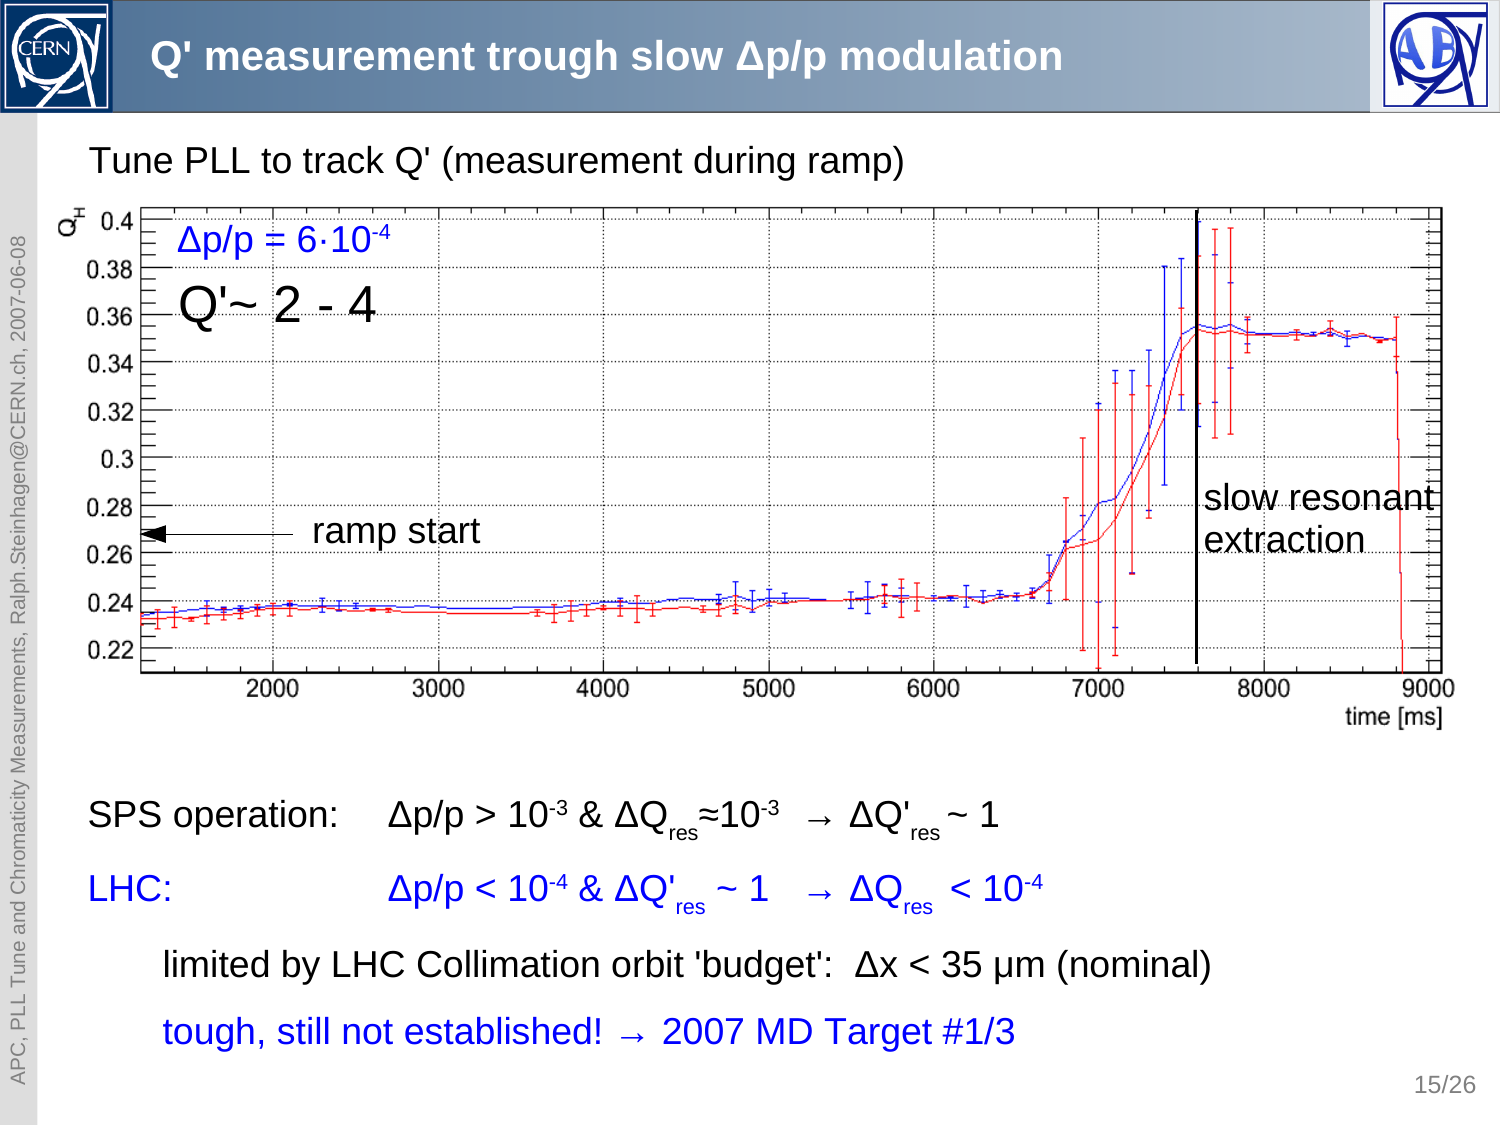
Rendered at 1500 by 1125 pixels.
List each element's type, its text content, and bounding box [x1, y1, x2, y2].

text_box Q'~ 2 - 4 [163, 274, 389, 349]
picture [1382, 1, 1489, 108]
list SPS operation: Δp/p > 10-3 & ΔQres≈10-3 → ΔQ'res ~ 1 LHC: Δp/p < 10-4 & ΔQ'res ~ 1 → ΔQres < 10-4 limited by LHC Collimation orbit 'budget': Δx < 35 μm (nominal) tough, still not established! → 2007 MD Target #1/3 [87, 793, 1438, 1053]
text_box slow resonant extraction [1188, 469, 1460, 578]
text_box ramp start [297, 501, 504, 565]
list Tune PLL to track Q' (measurement during ramp) [88, 137, 1490, 183]
picture [58, 197, 1477, 739]
title Q' measurement trough slow Δp/p modulation [150, 0, 1201, 113]
text_box Δp/p = 6·10-4 [162, 211, 420, 274]
picture [0, 0, 113, 113]
